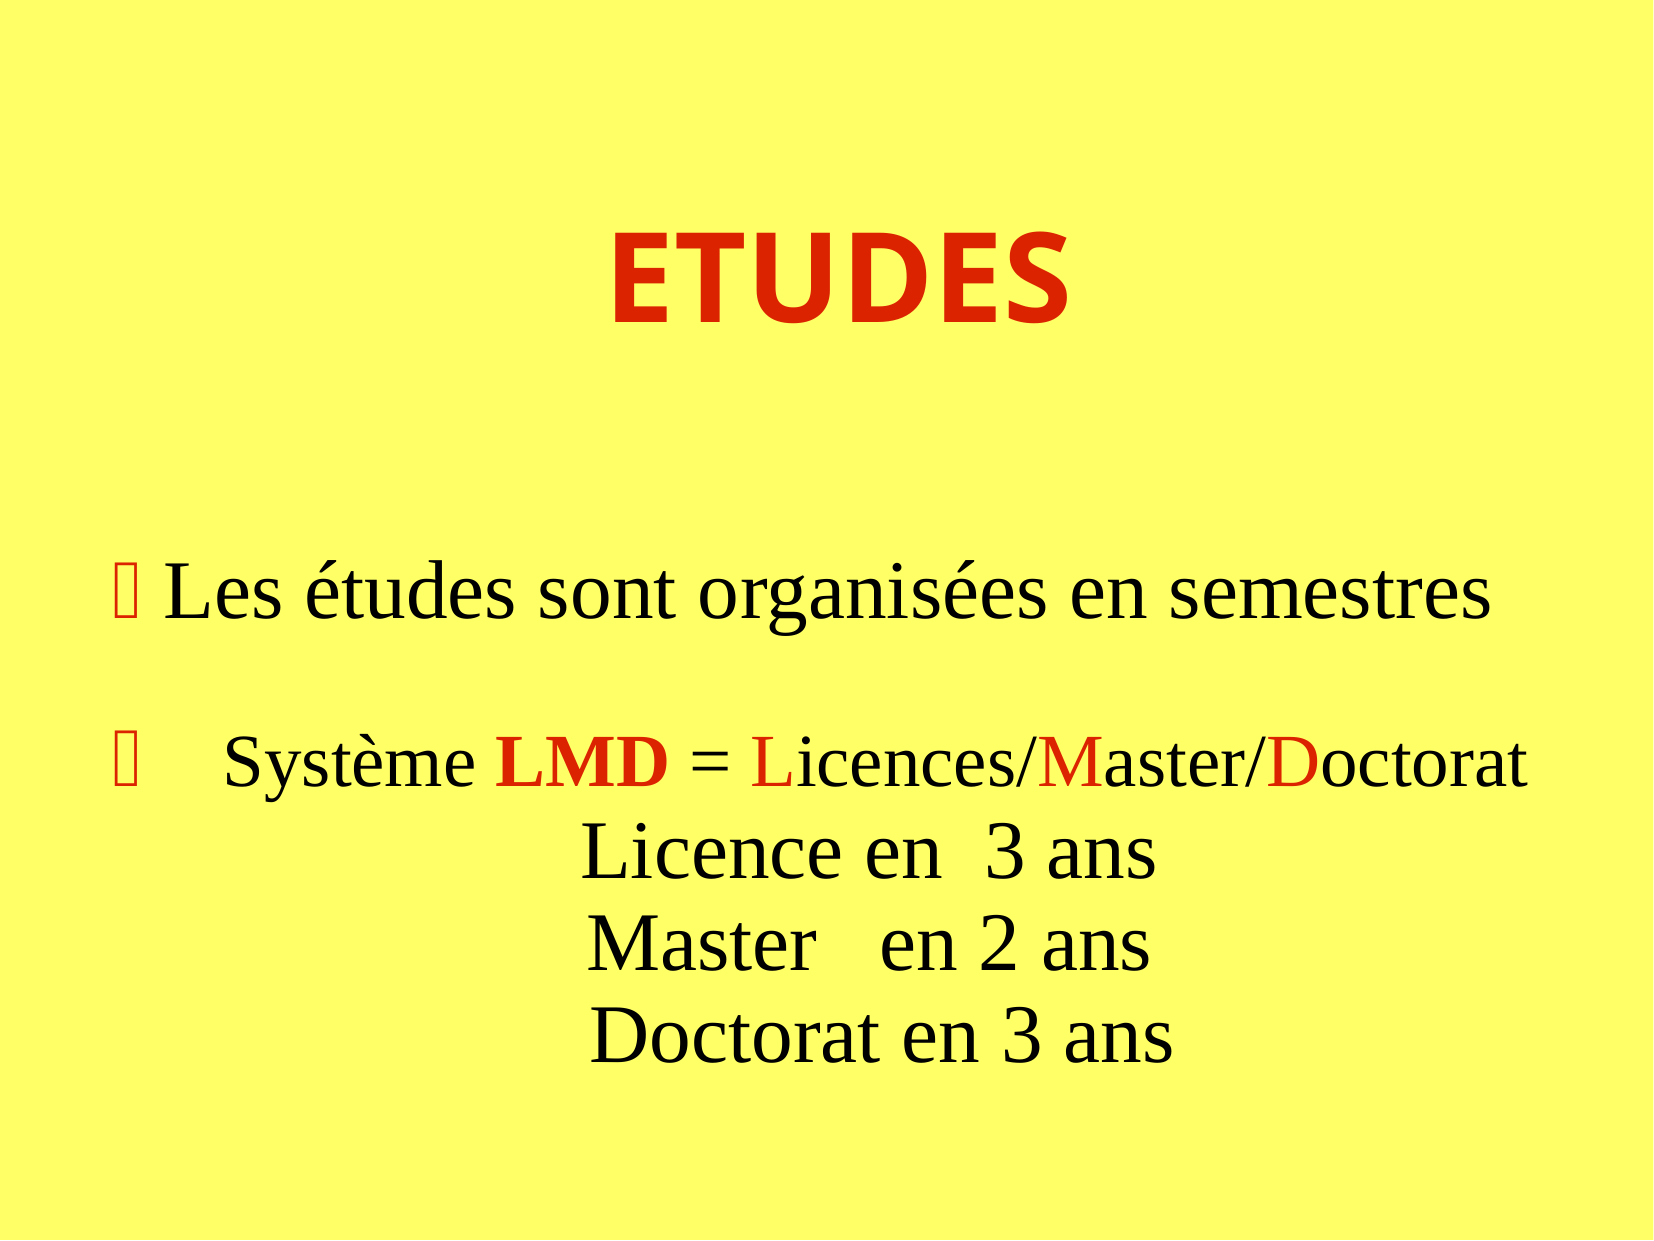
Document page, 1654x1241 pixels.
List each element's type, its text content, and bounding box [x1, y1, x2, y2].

subtitle ETUDES O Les études sont organisées en semestres J Système LMD = Licences/Master/Doctorat Licence en 3 ans Master en 2 ans Doctorat en 3 ans [76, 88, 1565, 1182]
